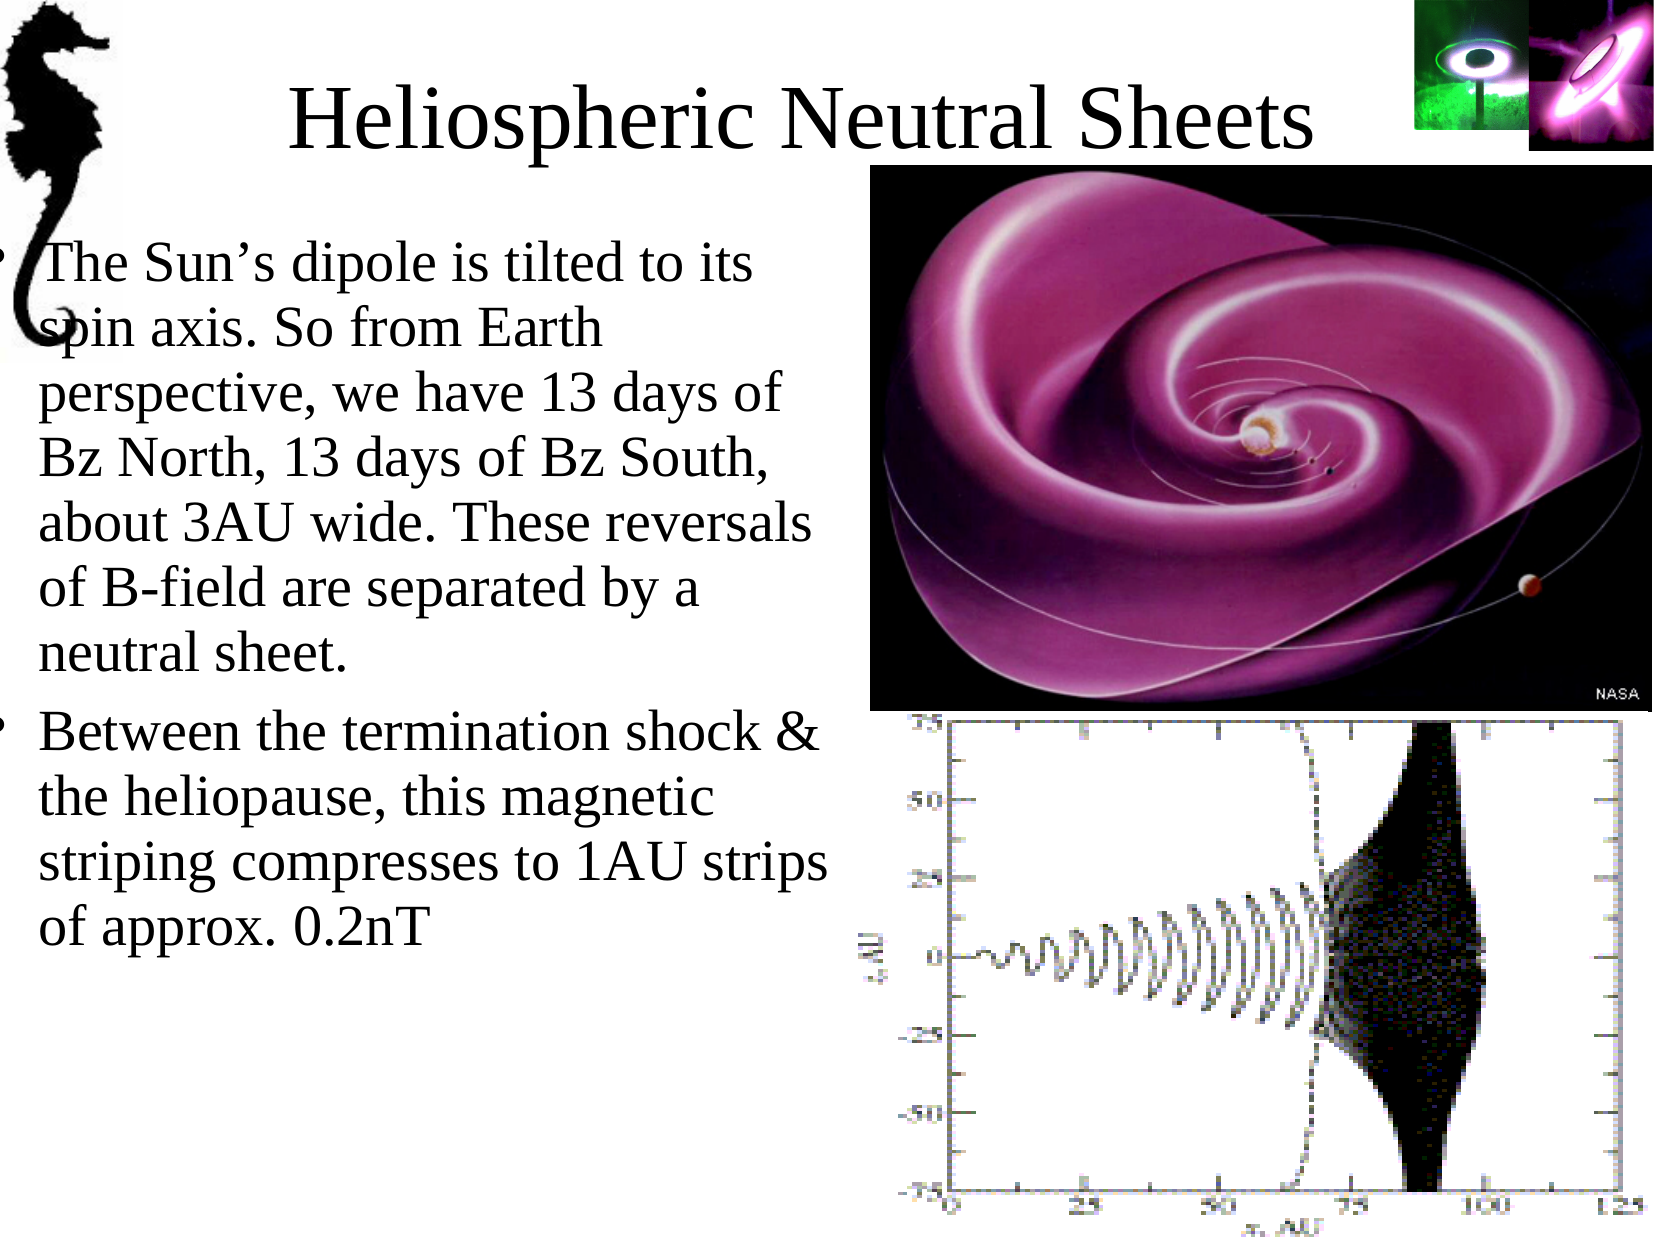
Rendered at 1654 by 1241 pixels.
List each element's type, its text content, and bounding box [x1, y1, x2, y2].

title Heliospheric Neutral Sheets [120, 15, 1485, 222]
list The Sun’s dipole is tilted to its spin axis. So from Earth perspective, we have 13 days of Bz North, 13 days of Bz South, about 3AU wide. These reversals of B-field are separated by a neutral sheet. Between the termination shock & the heliopause, this magnetic striping compresses to 1AU strips of approx. 0.2nT [0, 221, 855, 1200]
picture [1414, 0, 1654, 151]
picture [0, 0, 123, 221]
picture [854, 165, 1652, 1241]
